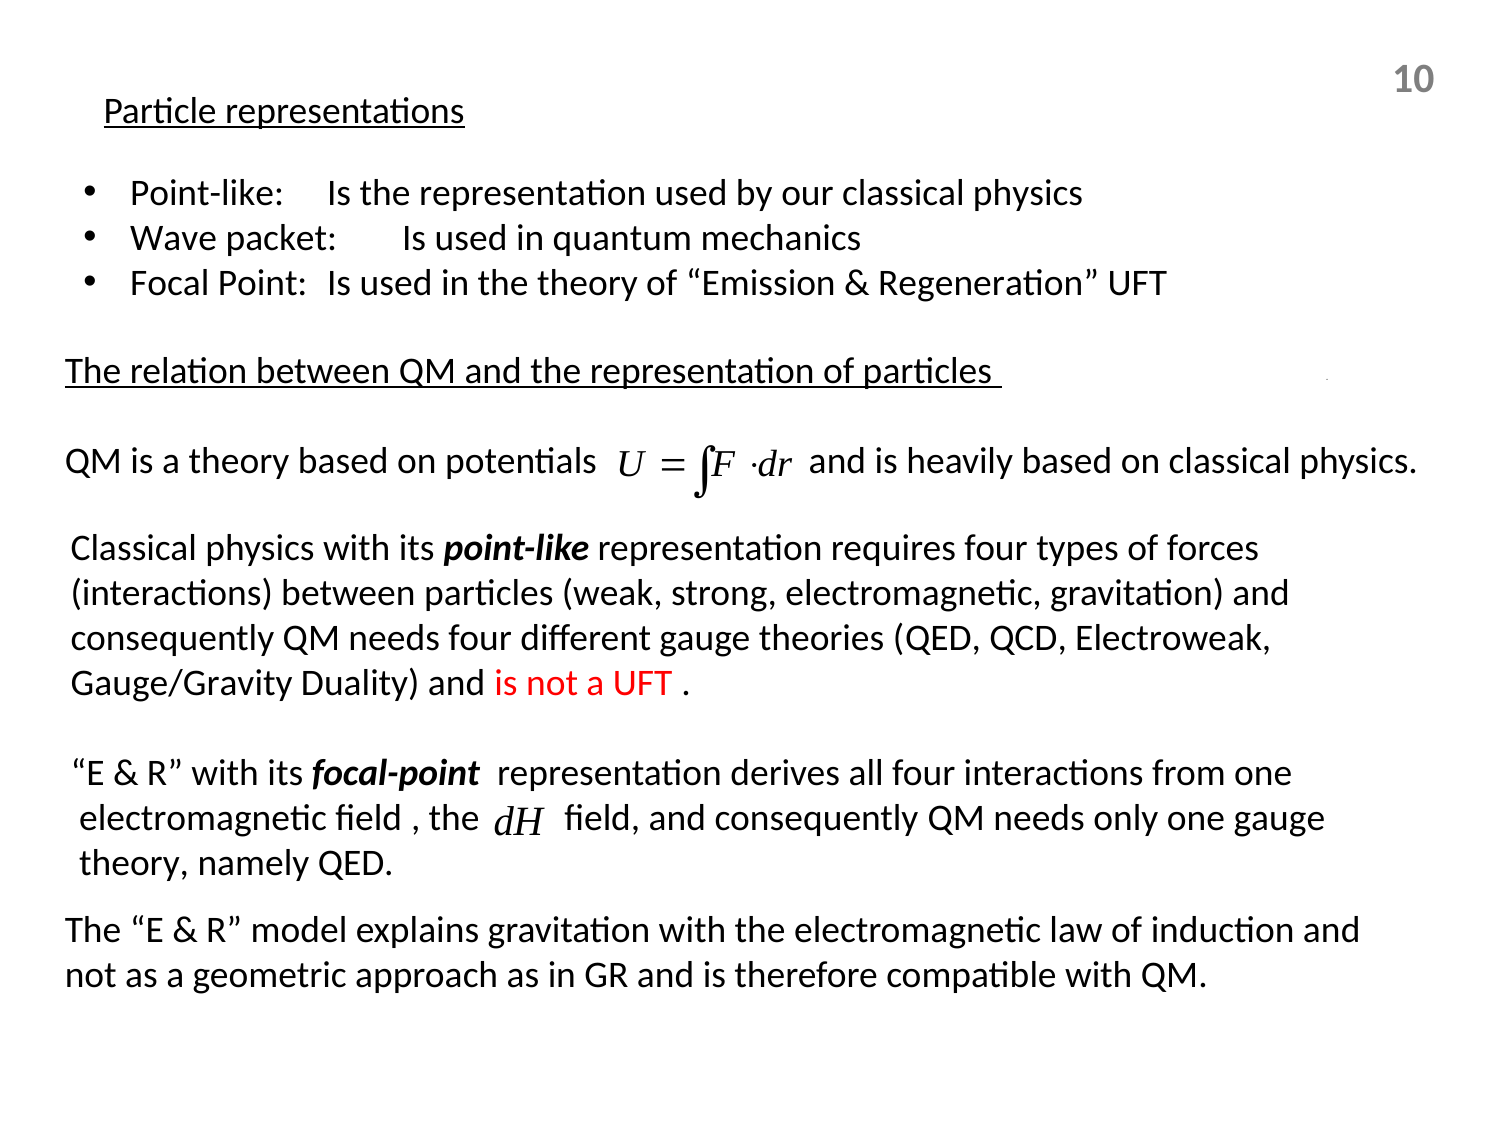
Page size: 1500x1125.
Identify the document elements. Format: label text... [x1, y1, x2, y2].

chart [613, 432, 801, 503]
text_box The “E & R” model explains gravitation with the electromagnetic law of induction and not as a geometric approach as in GR and is therefore compatible with QM. [49, 897, 1402, 1004]
text_box Particle representations [88, 78, 485, 139]
text_box Point-like: Is the representation used by our classical physics Wave packet: Is used in quantum mechanics Focal Point: Is used in the theory of “Emission & Regeneration” UFT [68, 160, 1261, 358]
text_box The relation between QM and the representation of particles QM is a theory based on potentials and is heavily based on classical physics. [49, 338, 1453, 490]
text_box Classical physics with its point-like representation requires four types of forces (interactions) between particles (weak, strong, electromagnetic, gravitation) and consequently QM needs four different gauge theories (QED, QCD, Electroweak, Gauge/Gravity Duality) and is not a UFT . “E & R” with its focal-point representation derives all four interactions from one electromagnetic field , the field, and consequently QM needs only one gauge theory, namely QED. [55, 515, 1358, 897]
chart [487, 786, 556, 846]
